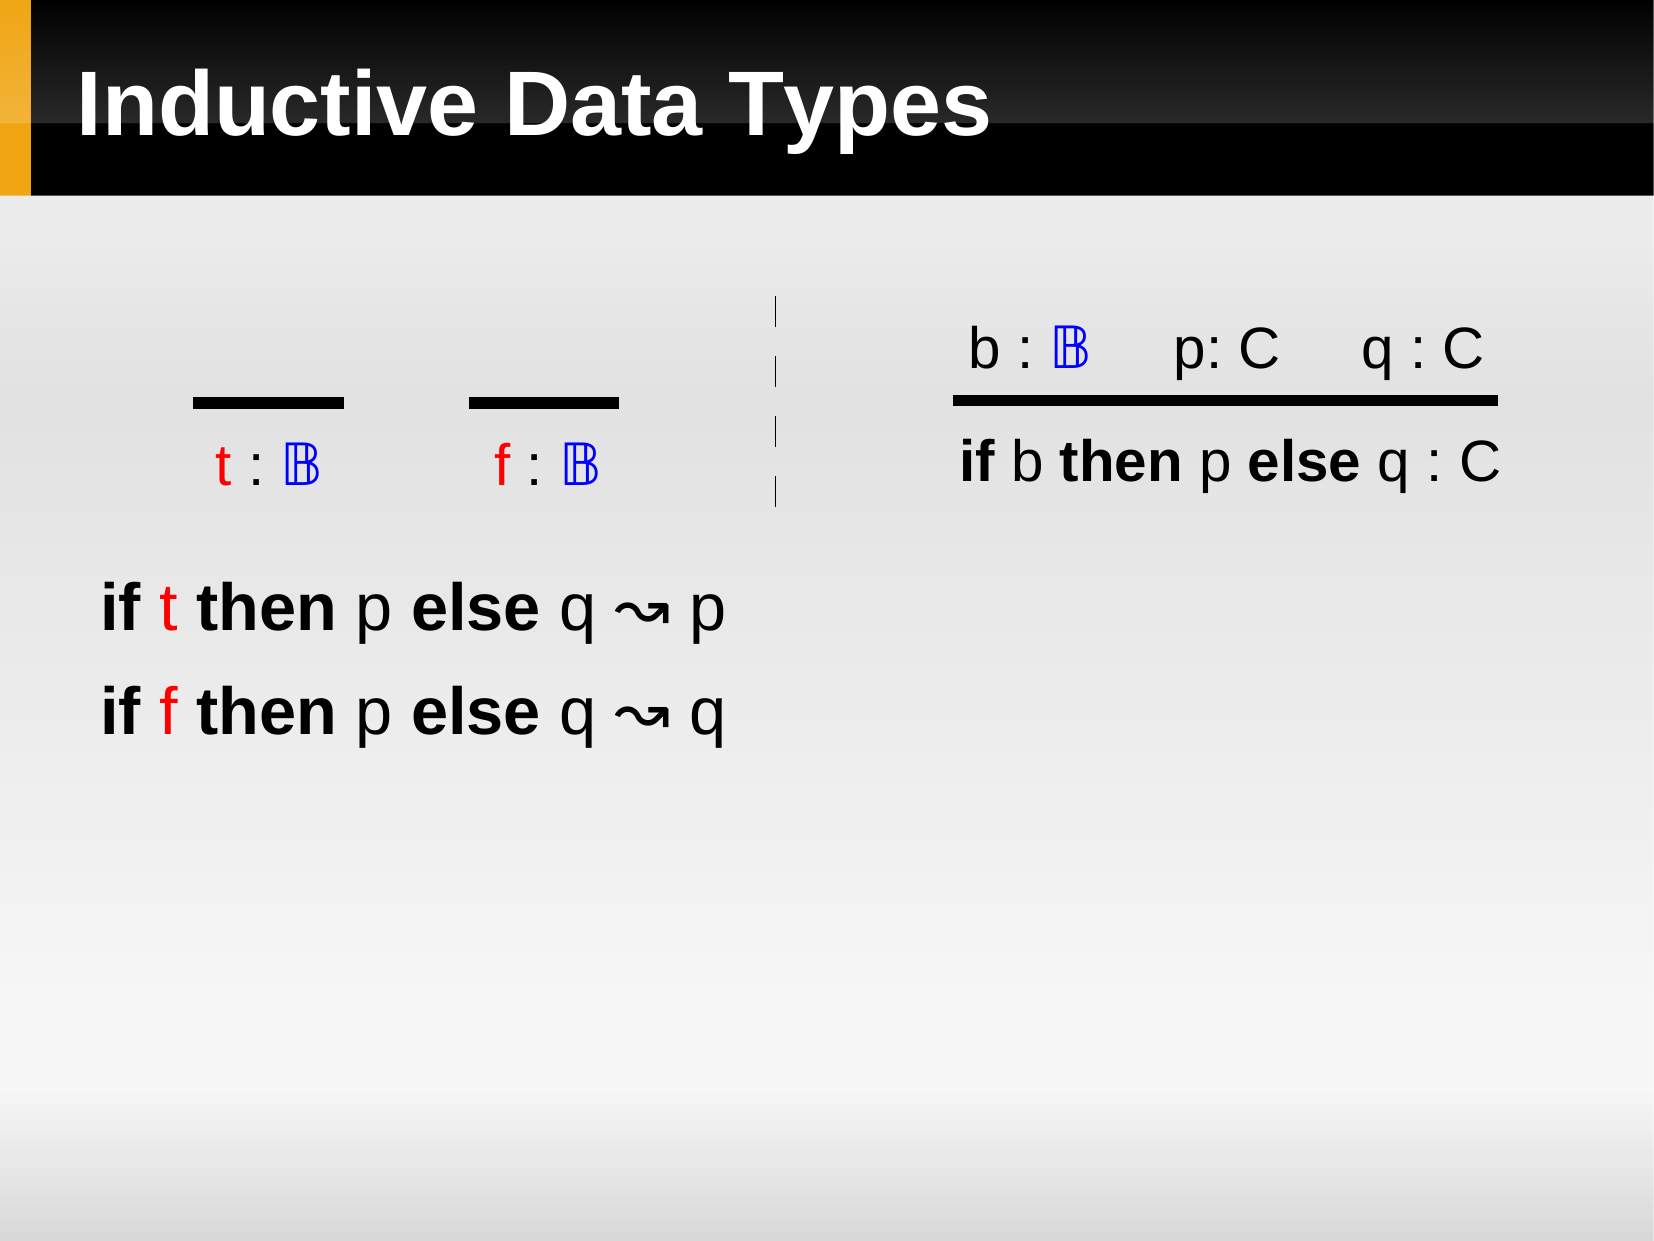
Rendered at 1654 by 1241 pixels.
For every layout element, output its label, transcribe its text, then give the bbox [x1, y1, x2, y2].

text_box b : 𝔹 p: C q : C [953, 308, 1521, 399]
title Inductive Data Types [76, 0, 1565, 208]
picture [0, 0, 1654, 1241]
text_box t : 𝔹 [201, 424, 344, 515]
text_box if b then p else q : C [944, 421, 1517, 512]
list if t then p else q ↝ p if f then p else q ↝ q [82, 569, 1571, 1094]
text_box f : 𝔹 [479, 424, 626, 515]
